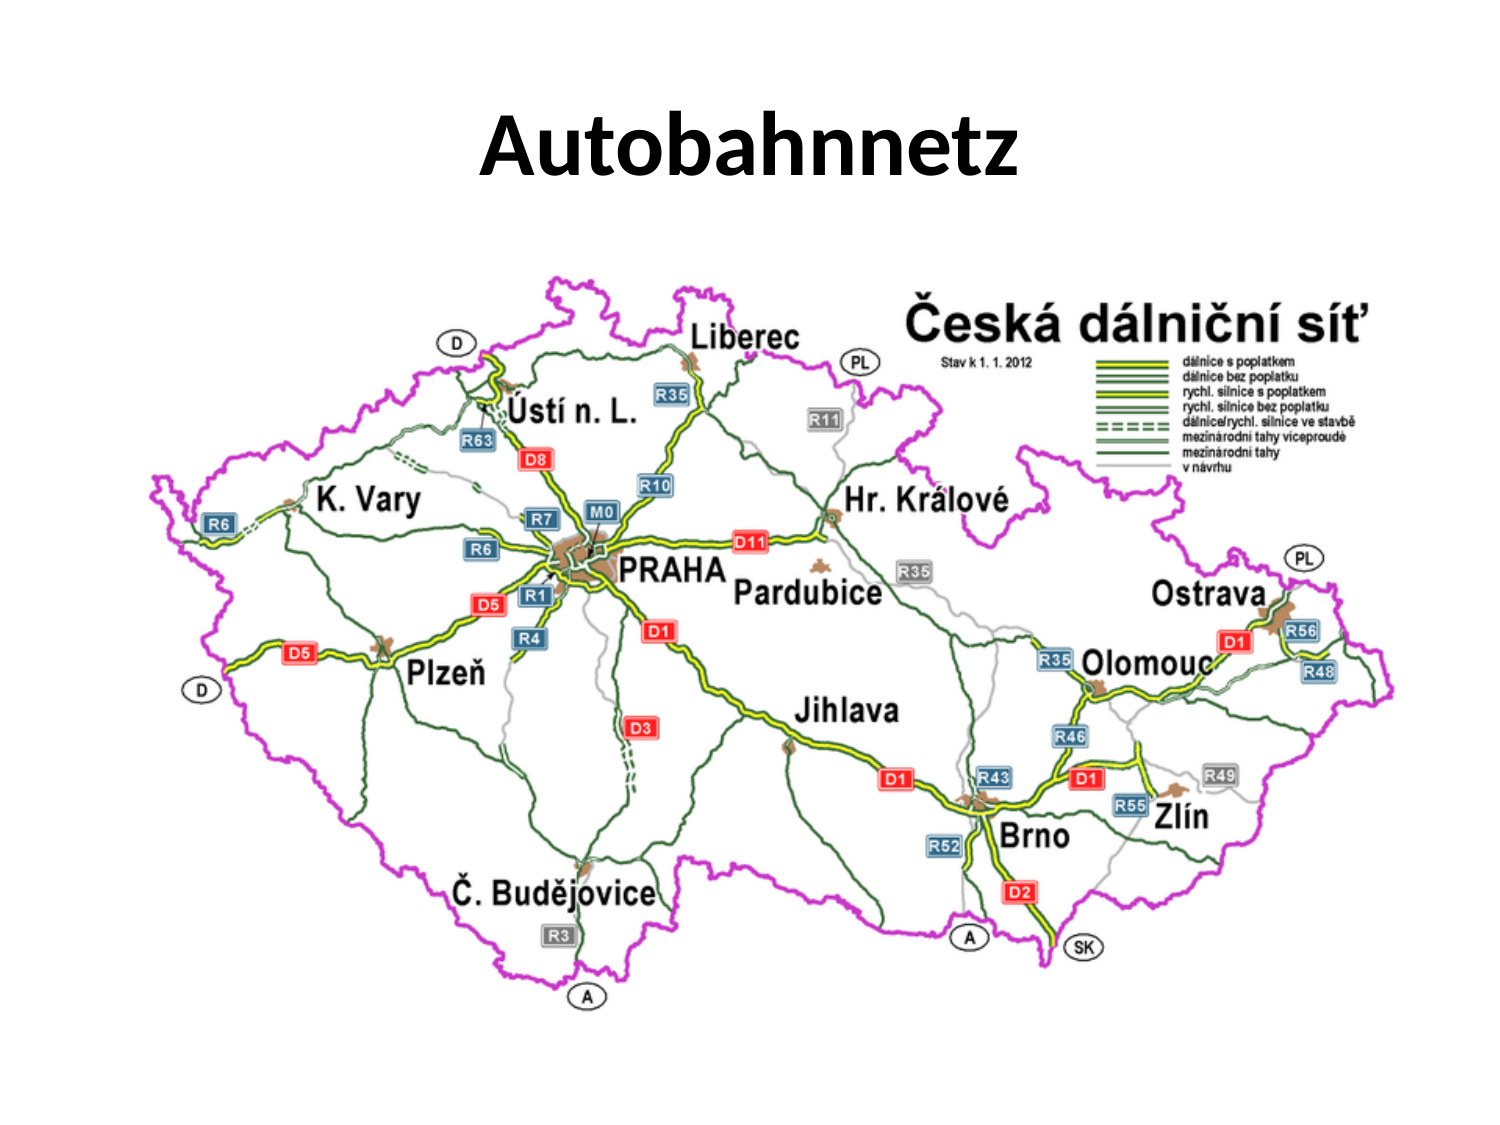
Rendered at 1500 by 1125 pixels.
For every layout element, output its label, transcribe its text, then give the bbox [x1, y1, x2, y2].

title Autobahnnetz [75, 45, 1426, 233]
picture [147, 267, 1398, 1021]
